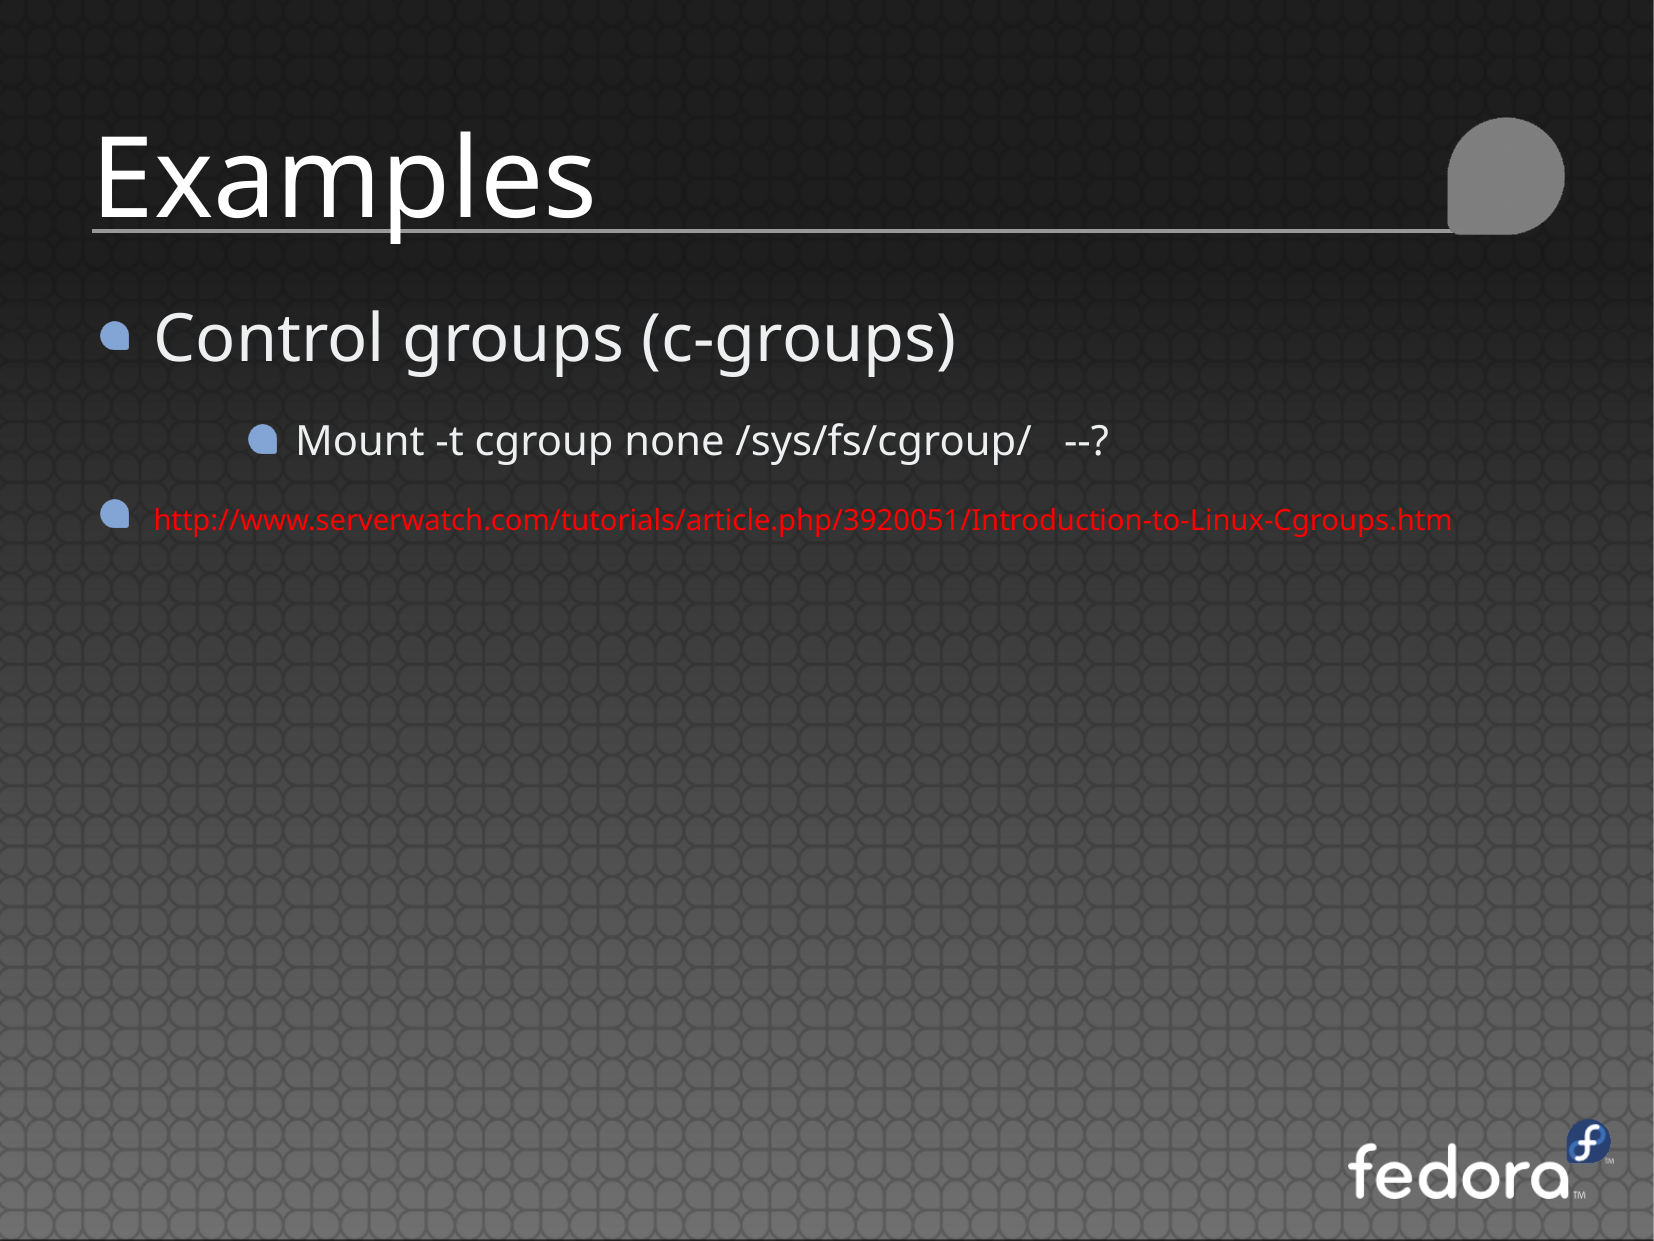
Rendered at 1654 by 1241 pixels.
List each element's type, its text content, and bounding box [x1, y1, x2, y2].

title Examples [91, 99, 1422, 250]
list Control groups (c-groups) Mount -t cgroup none /sys/fs/cgroup/ --? http://www.serverwatch.com/tutorials/article.php/3920051/Introduction-to-Linux-Cgroups.htm [82, 290, 1571, 1094]
picture [0, 0, 1654, 1241]
